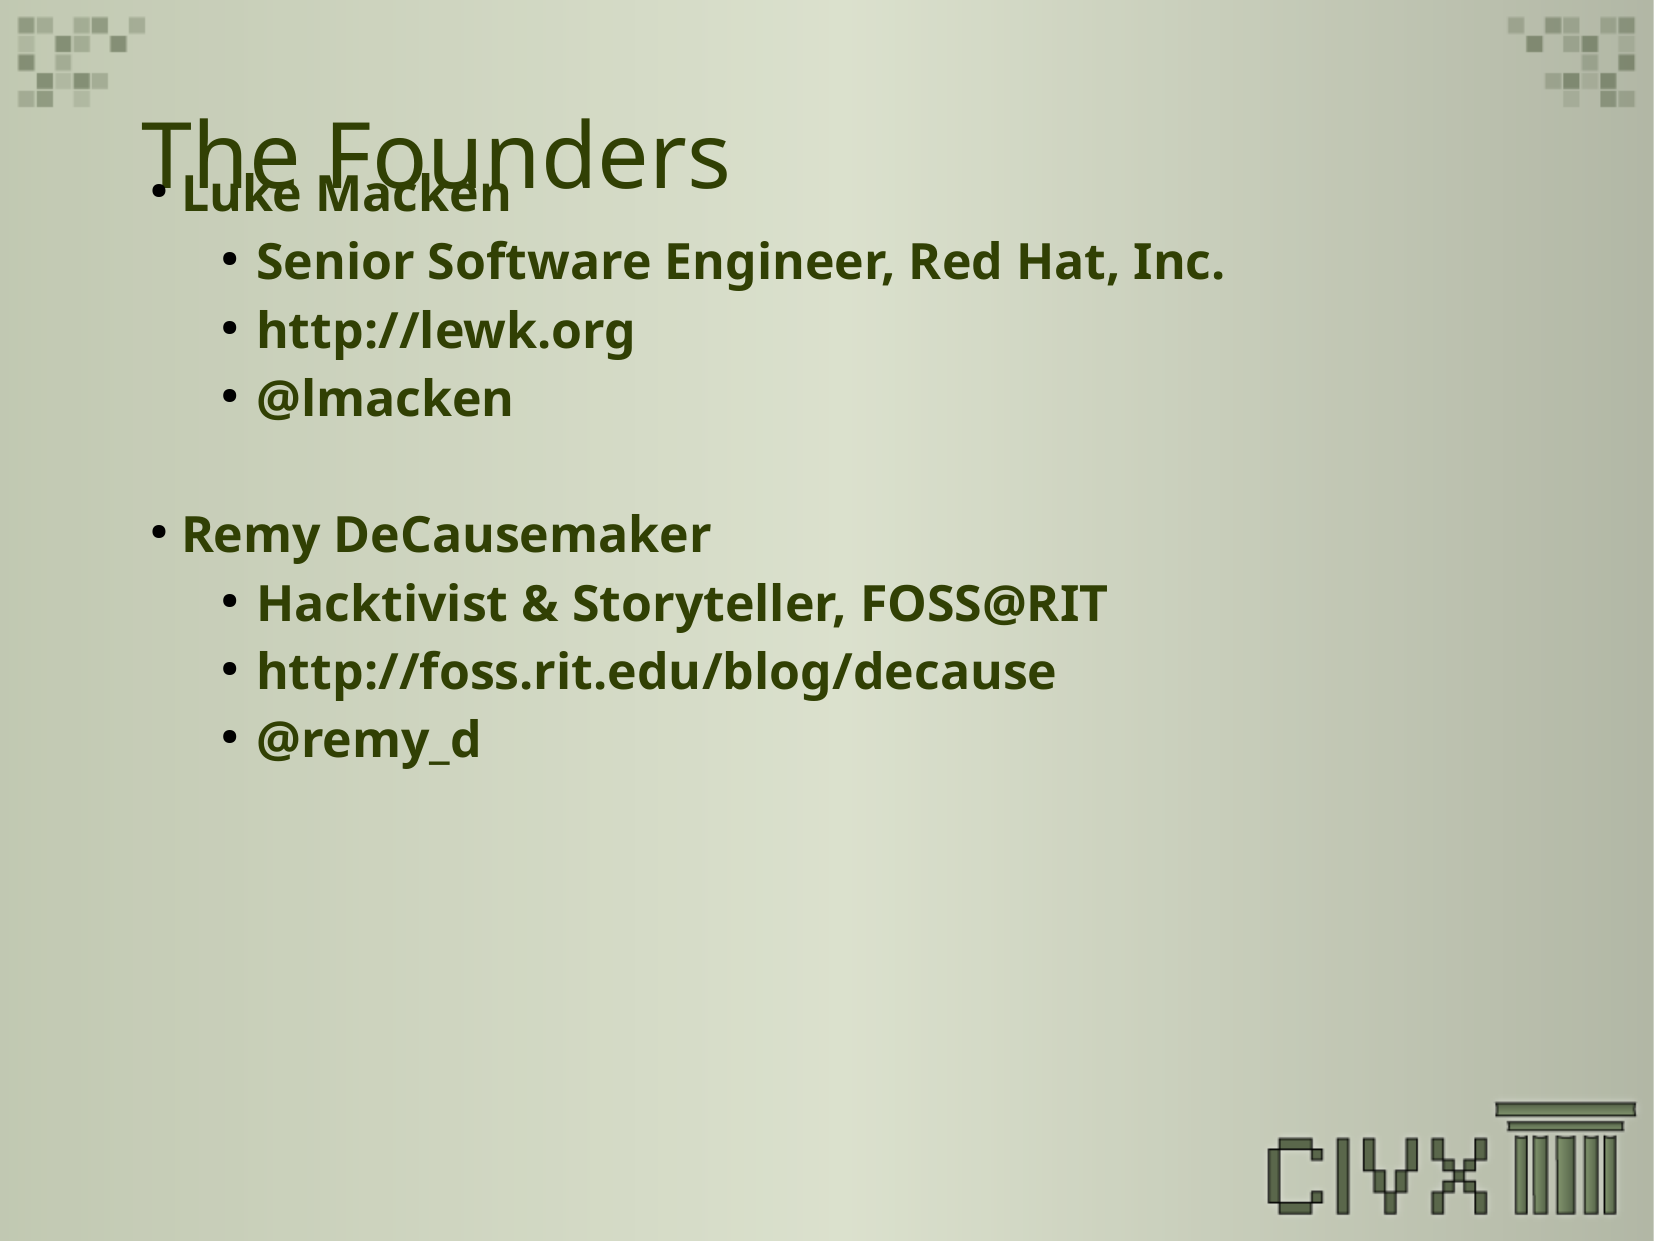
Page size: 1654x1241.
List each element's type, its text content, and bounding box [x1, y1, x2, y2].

subtitle Luke Macken Senior Software Engineer, Red Hat, Inc. http://lewk.org @lmacken Remy DeCausemaker Hacktivist & Storyteller, FOSS@RIT http://foss.rit.edu/blog/decause @remy_d [150, 175, 1639, 1166]
picture [0, 0, 1654, 1241]
title The Founders [141, 56, 1630, 250]
